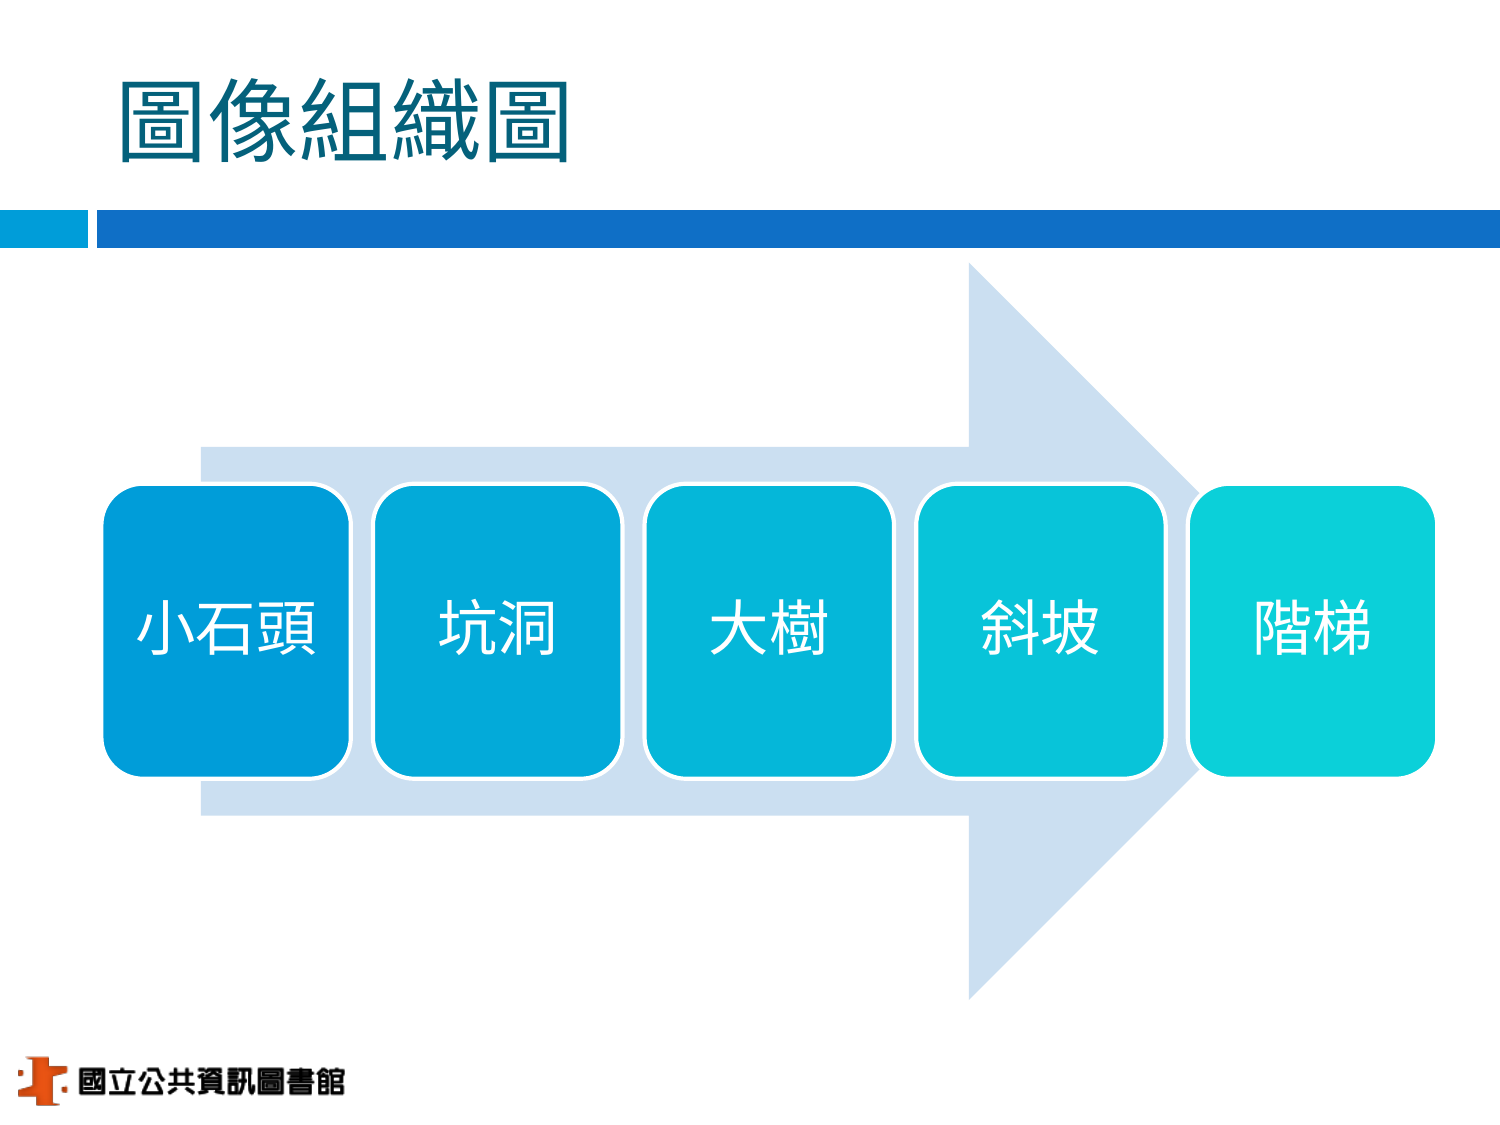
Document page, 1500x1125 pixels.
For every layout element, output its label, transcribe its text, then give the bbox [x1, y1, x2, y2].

title 圖像組織圖 [100, 37, 1438, 201]
text_box 斜坡 [916, 483, 1166, 779]
text_box 大樹 [644, 483, 895, 779]
text_box 坑洞 [372, 483, 623, 779]
text_box 小石頭 [101, 483, 351, 779]
text_box [200, 262, 1201, 1001]
text_box 階梯 [1187, 483, 1438, 779]
